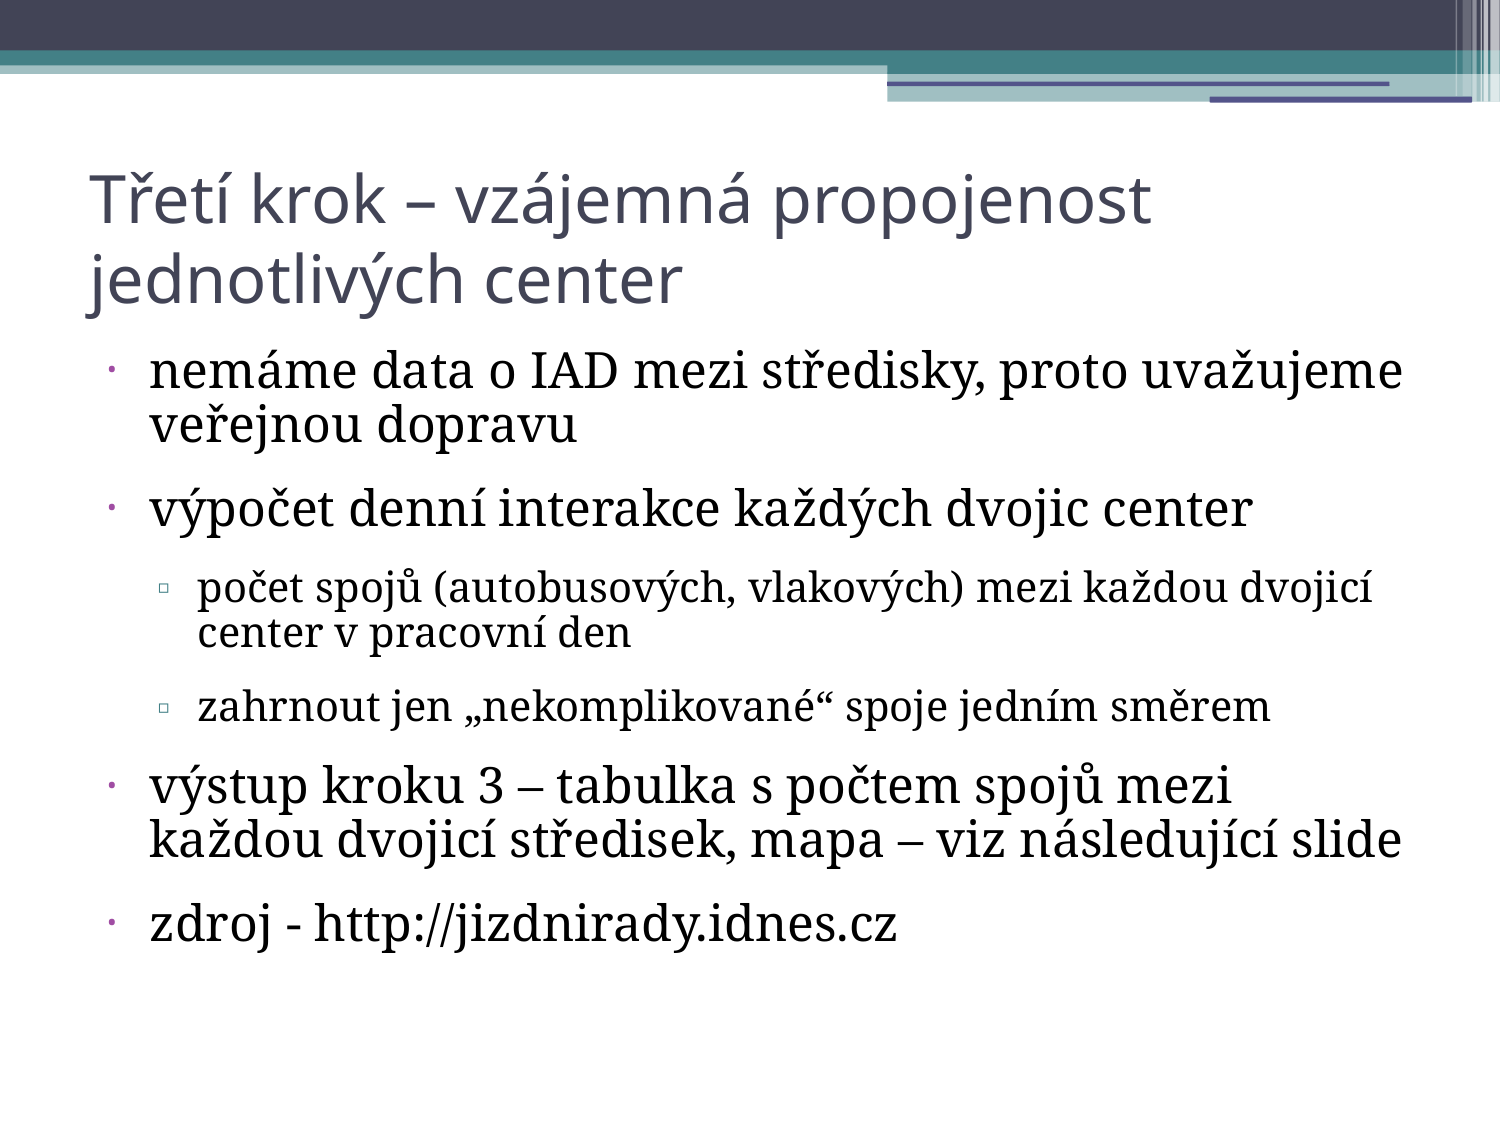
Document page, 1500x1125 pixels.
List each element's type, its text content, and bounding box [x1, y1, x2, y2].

list nemáme data o IAD mezi středisky, proto uvažujeme veřejnou dopravu výpočet denní interakce každých dvojic center počet spojů (autobusových, vlakových) mezi každou dvojicí center v pracovní den zahrnout jen „nekomplikované“ spoje jedním směrem výstup kroku 3 – tabulka s počtem spojů mezi každou dvojicí středisek, mapa – viz následující slide zdroj - http://jizdnirady.idnes.cz [75, 338, 1425, 1079]
title Třetí krok – vzájemná propojenost jednotlivých center [75, 149, 1425, 338]
